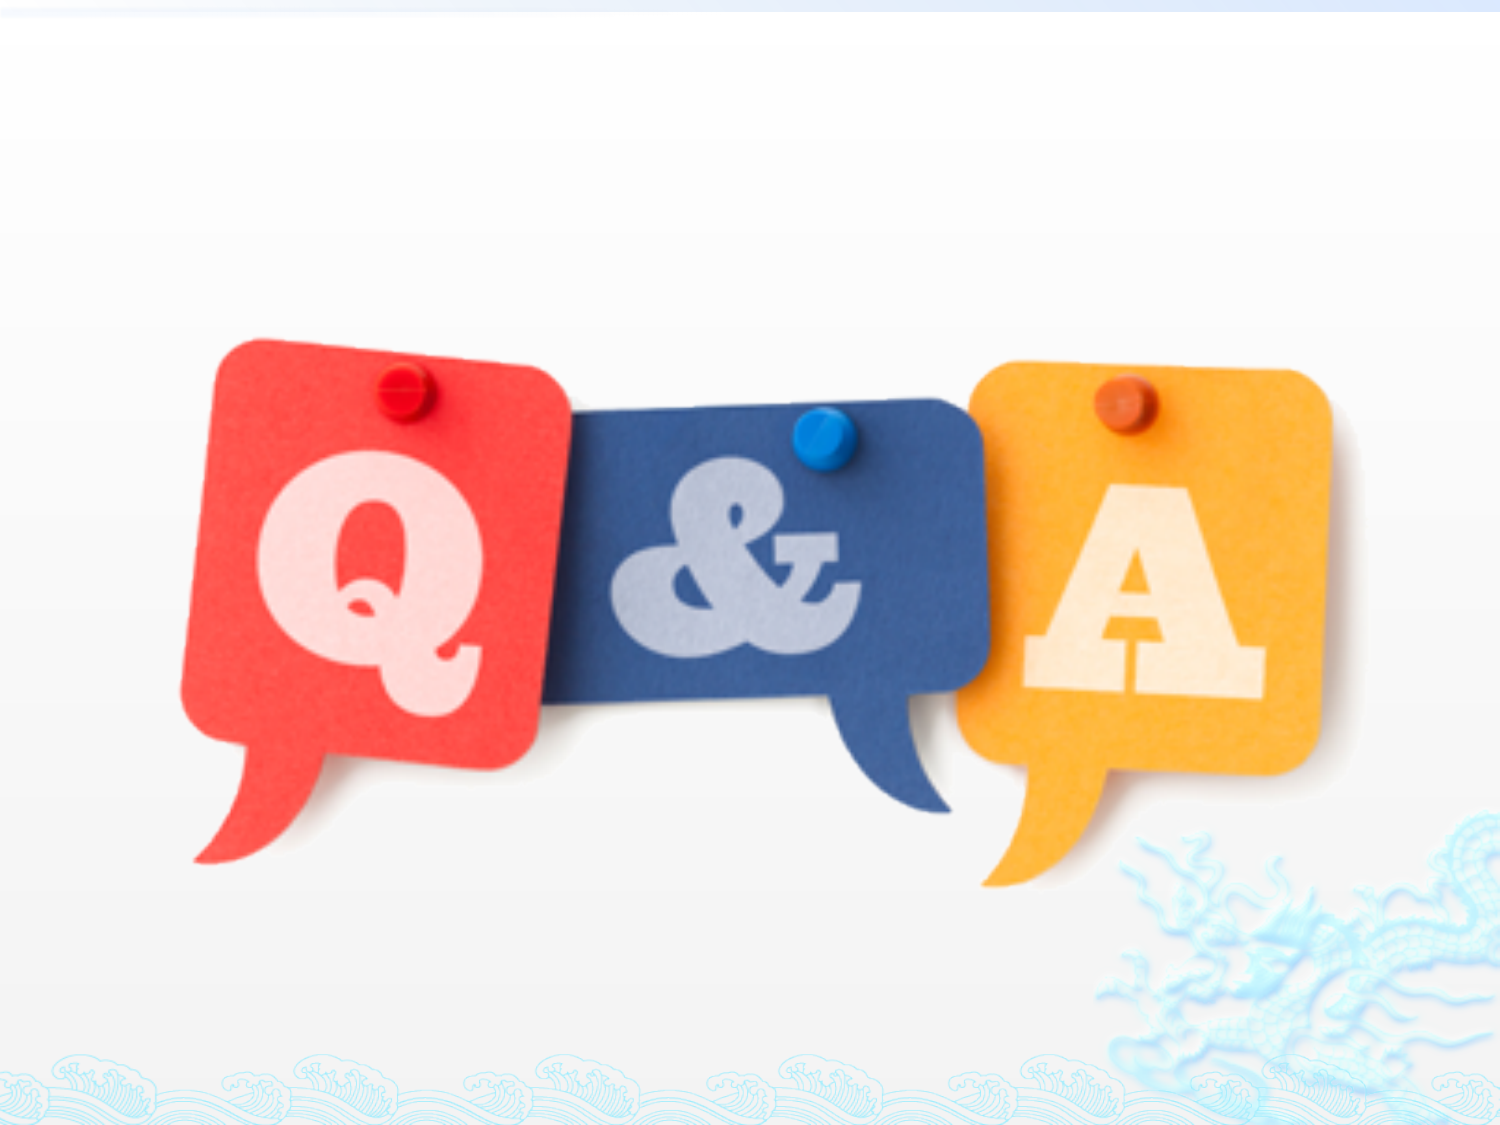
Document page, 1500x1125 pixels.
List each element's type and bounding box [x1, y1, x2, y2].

picture [0, 113, 1500, 1125]
